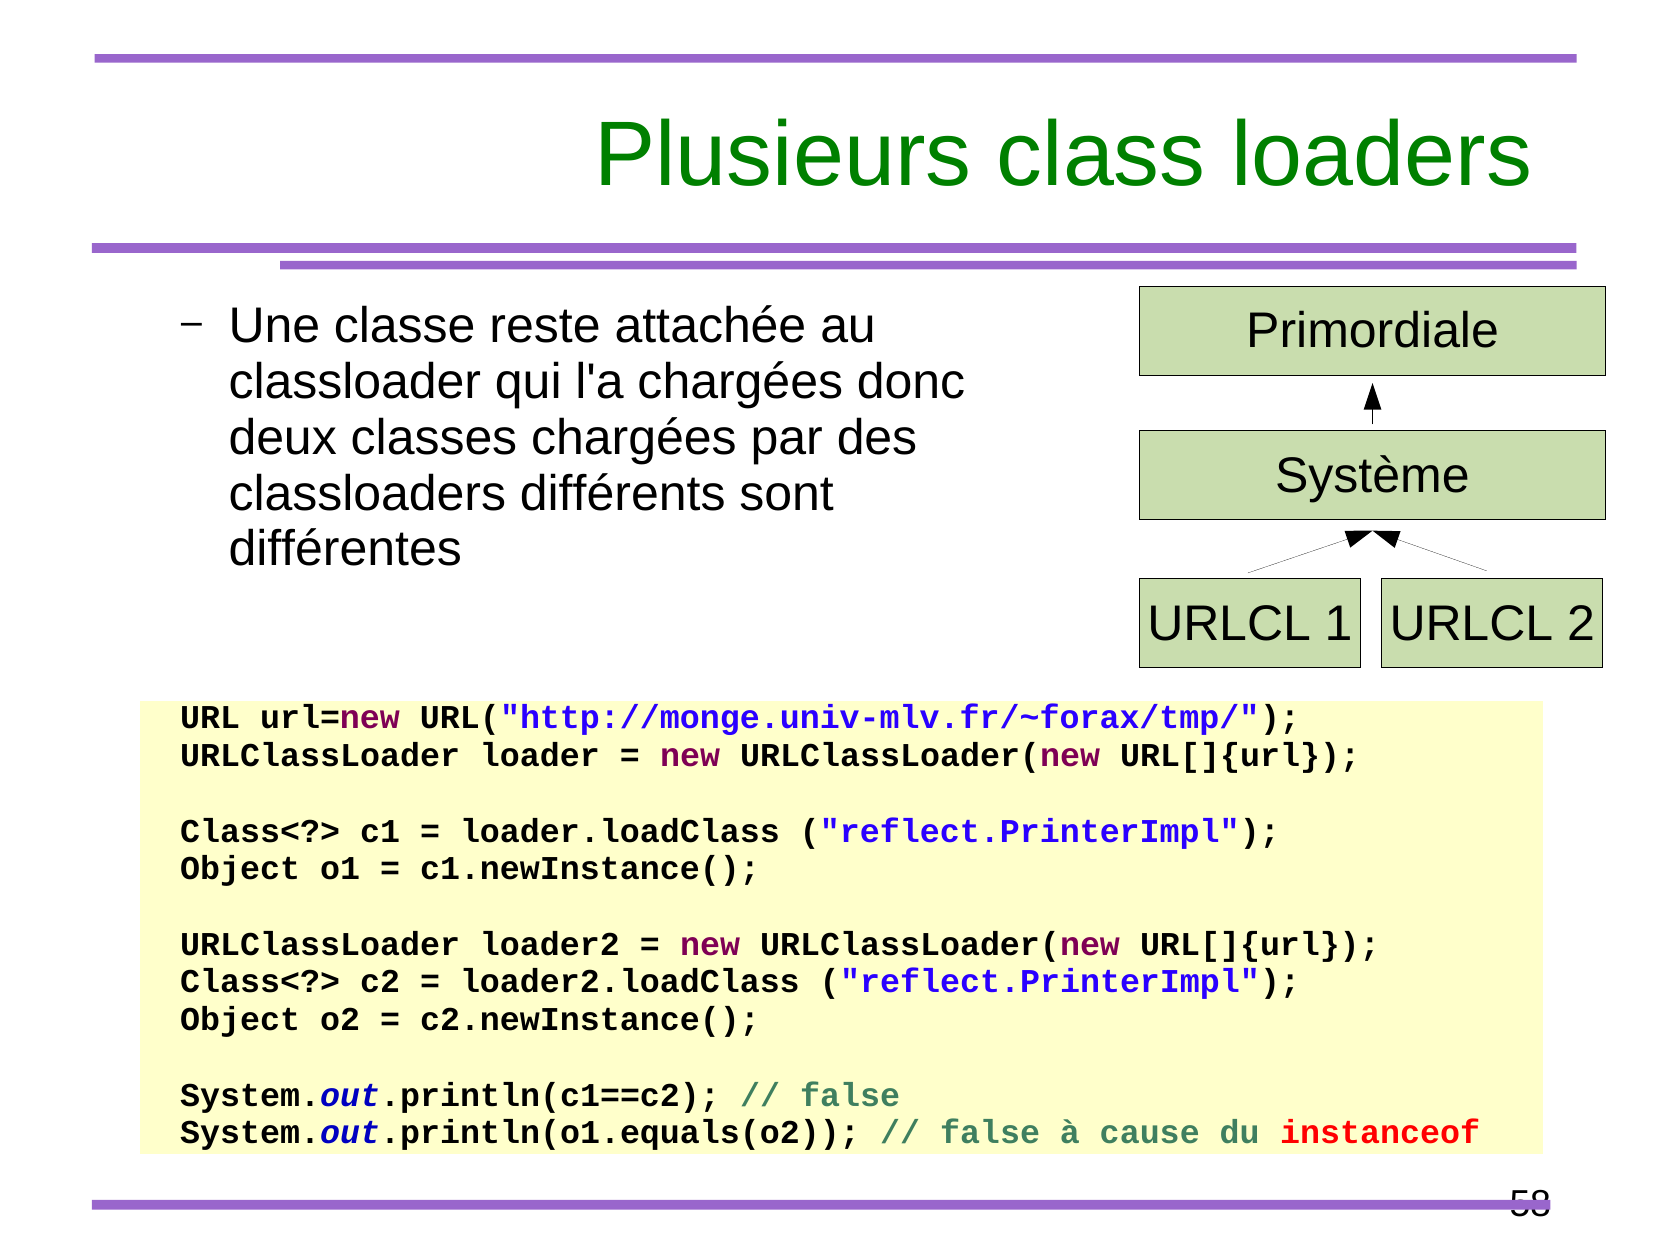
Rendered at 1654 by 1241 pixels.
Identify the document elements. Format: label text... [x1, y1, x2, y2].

text_box URLCL 1 [1139, 578, 1361, 668]
title Plusieurs class loaders [121, 49, 1534, 257]
list Une classe reste attachée au classloader qui l'a chargées donc deux classes chargées par des classloaders différents sont différentes [86, 297, 1081, 633]
text_box Primordiale [1139, 286, 1606, 376]
text_box Système [1139, 430, 1606, 520]
text_box URL url=new URL("http://monge.univ-mlv.fr/~forax/tmp/"); URLClassLoader loader = new URLClassLoader(new URL[]{url}); Class<?> c1 = loader.loadClass ("reflect.PrinterImpl"); Object o1 = c1.newInstance(); URLClassLoader loader2 = new URLClassLoader(new URL[]{url}); Class<?> c2 = loader2.loadClass ("reflect.PrinterImpl"); Object o2 = c2.newInstance(); System.out.println(c1==c2); // false System.out.println(o1.equals(o2)); // false à cause du instanceof [140, 701, 1543, 1154]
text_box URLCL 2 [1381, 578, 1603, 668]
